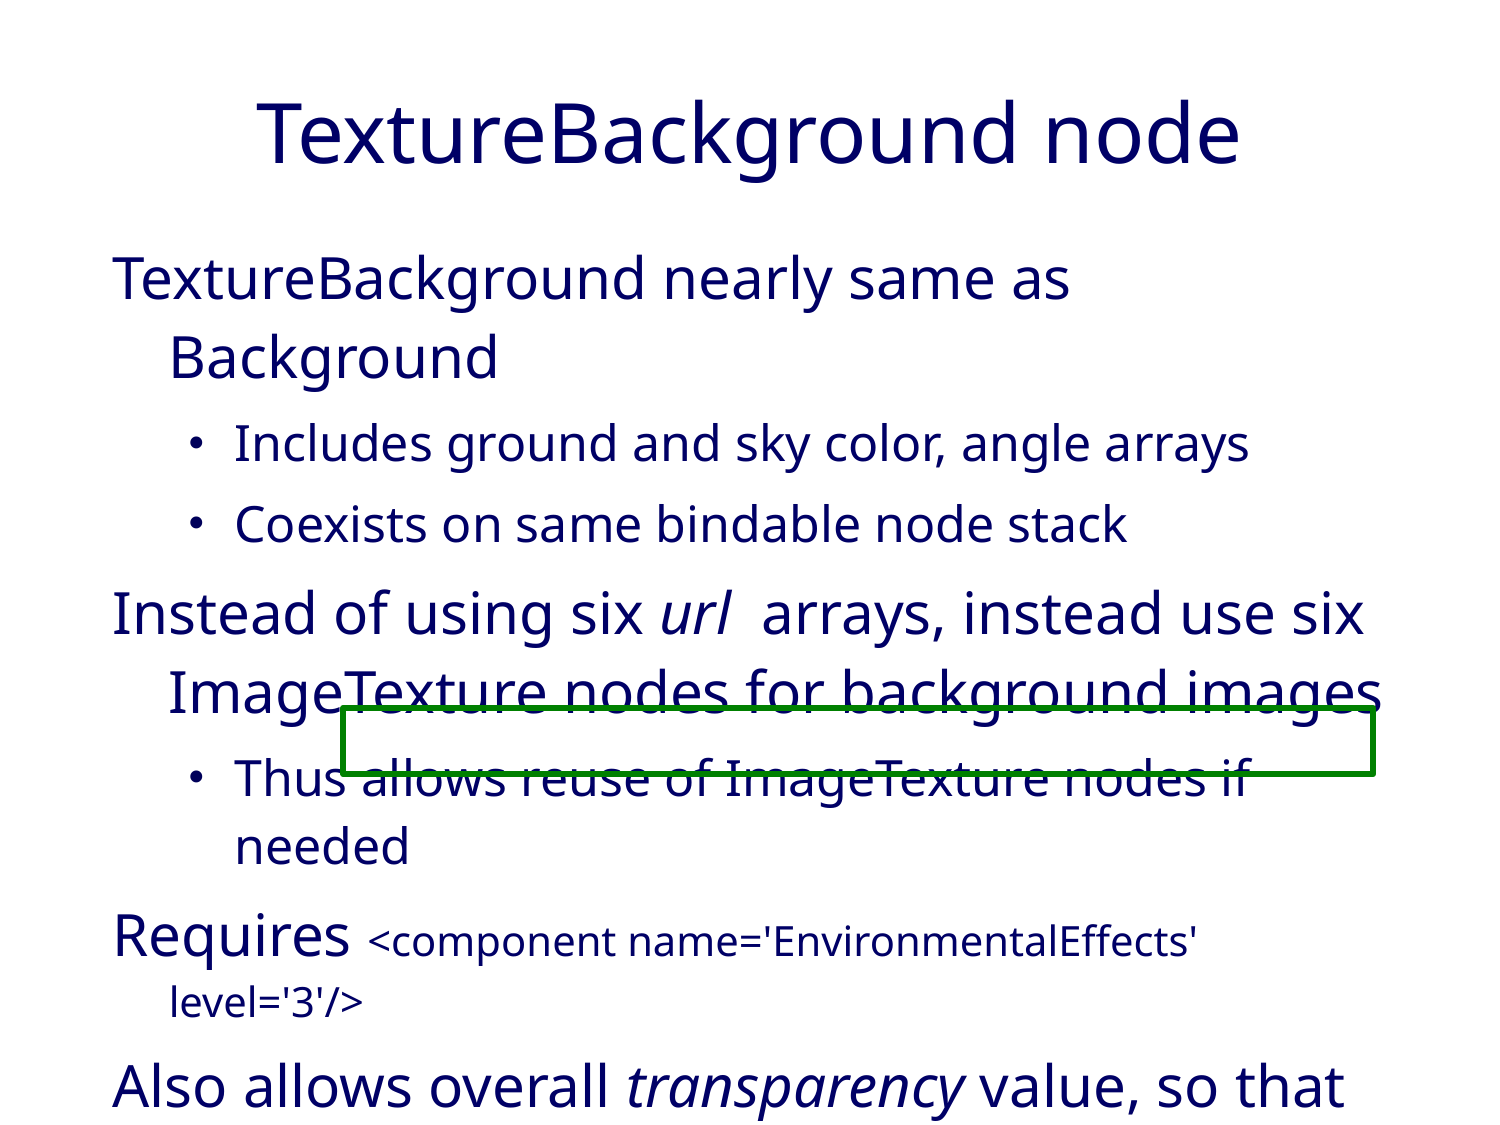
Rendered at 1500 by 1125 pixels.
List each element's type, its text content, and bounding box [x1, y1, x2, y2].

title TextureBackground node [112, 37, 1388, 226]
list TextureBackground nearly same as Background Includes ground and sky color, angle arrays Coexists on same bindable node stack Instead of using six url arrays, instead use six ImageTexture nodes for background images Thus allows reuse of ImageTexture nodes if needed Requires <component name='EnvironmentalEffects' level='3'/> Also allows overall transparency value, so that anything on user's desktop or behind browser can be seen behind objects in the scene Might be a useful specialty display technique [112, 237, 1388, 1065]
